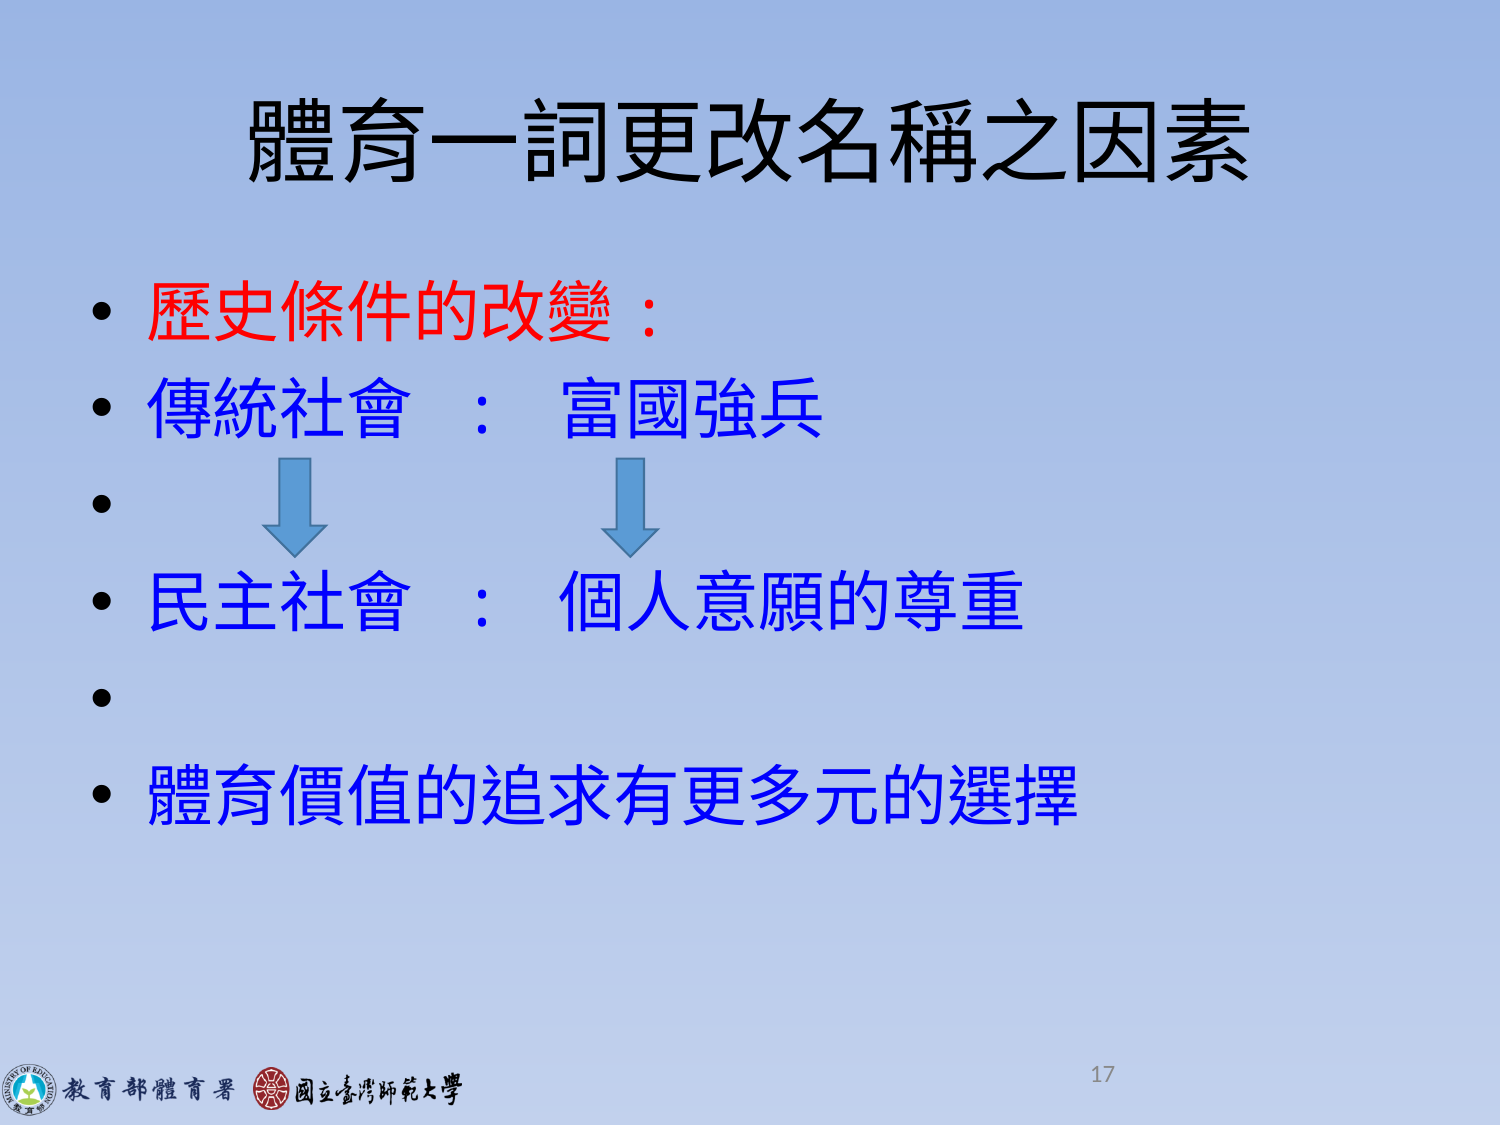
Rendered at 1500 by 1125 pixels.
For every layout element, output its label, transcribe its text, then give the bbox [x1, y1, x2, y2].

list 歷史條件的改變: 傳統社會 : 富國強兵 民主社會 : 個人意願的尊重 體育價值的追求有更多元的選擇 [75, 262, 1426, 1005]
text_box [602, 458, 658, 557]
title 體育一詞更改名稱之因素 [75, 45, 1426, 233]
text_box [1074, 1042, 1426, 1103]
text_box [263, 458, 326, 557]
